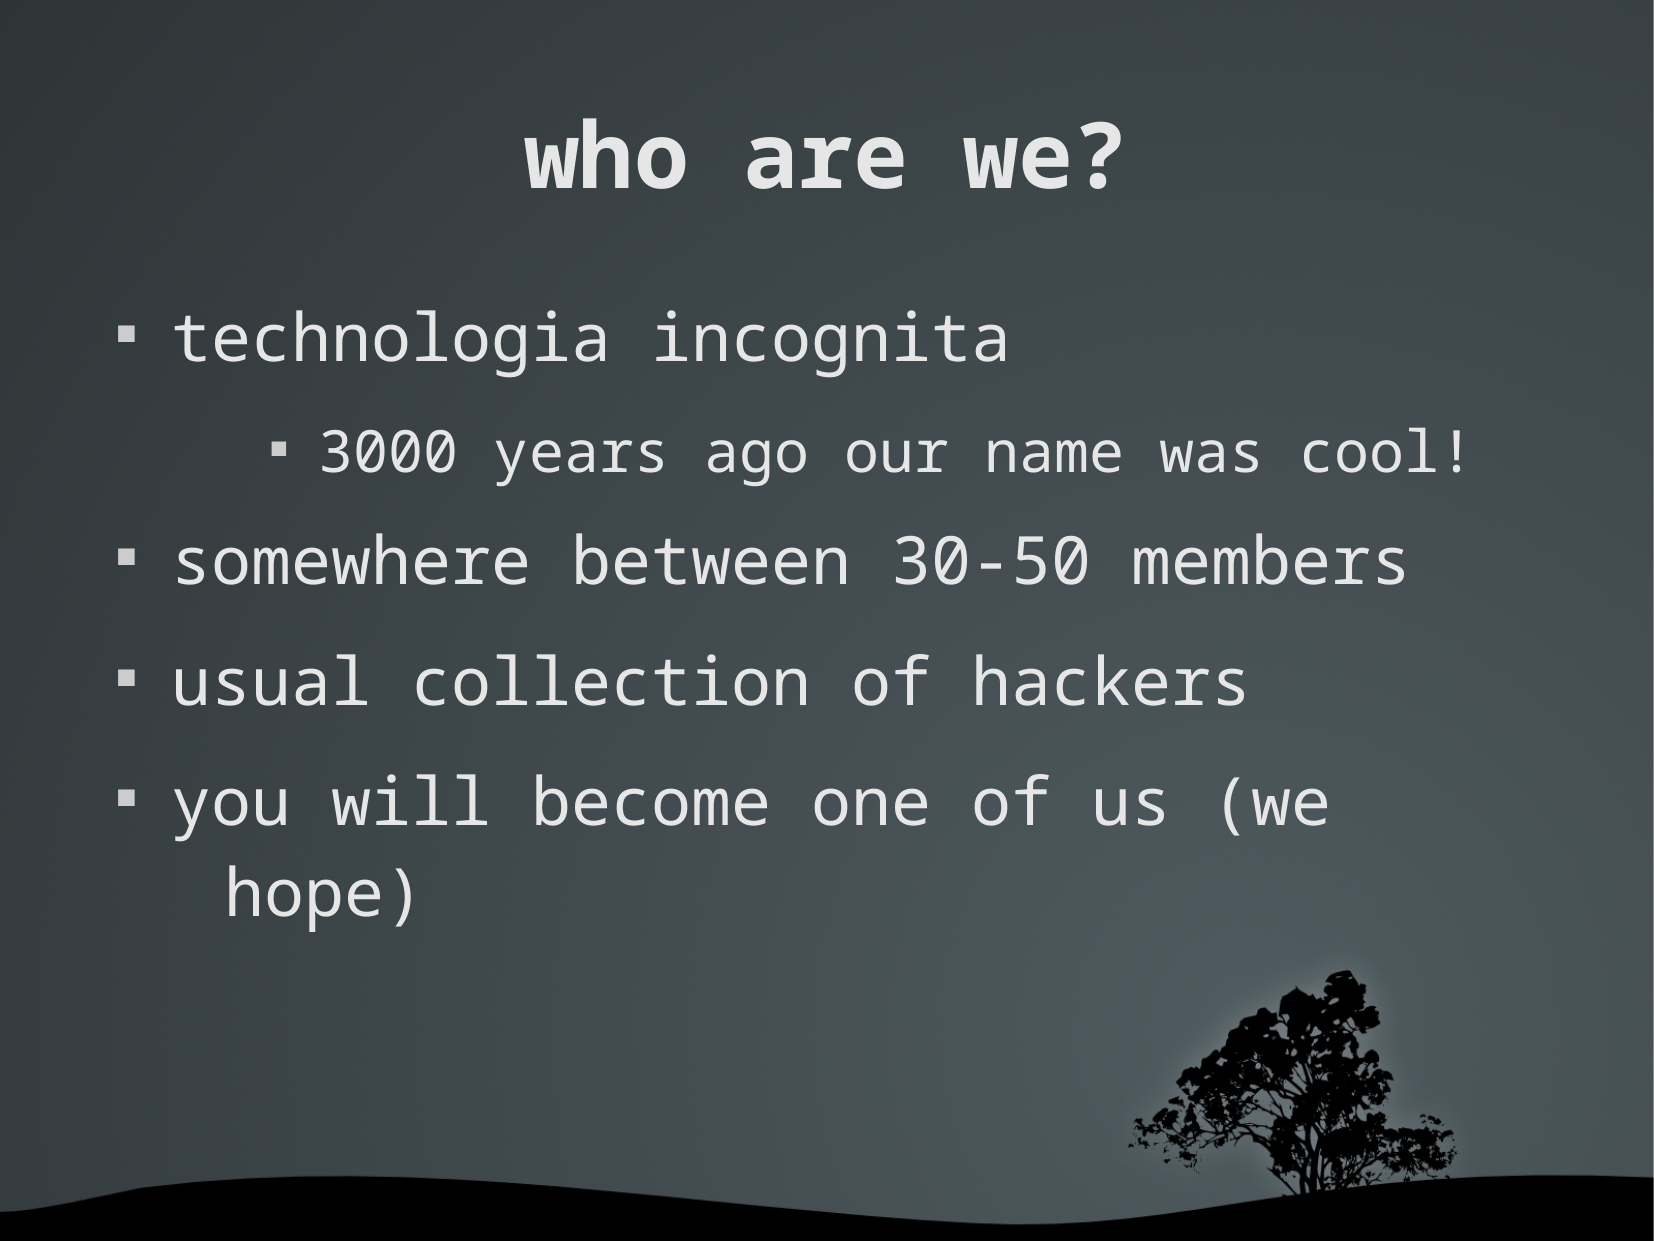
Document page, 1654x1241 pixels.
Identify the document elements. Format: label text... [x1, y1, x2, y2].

title who are we? [82, 49, 1571, 257]
picture [0, 0, 1654, 1241]
list technologia incognita 3000 years ago our name was cool! somewhere between 30-50 members usual collection of hackers you will become one of us (we hope) [82, 290, 1571, 1109]
